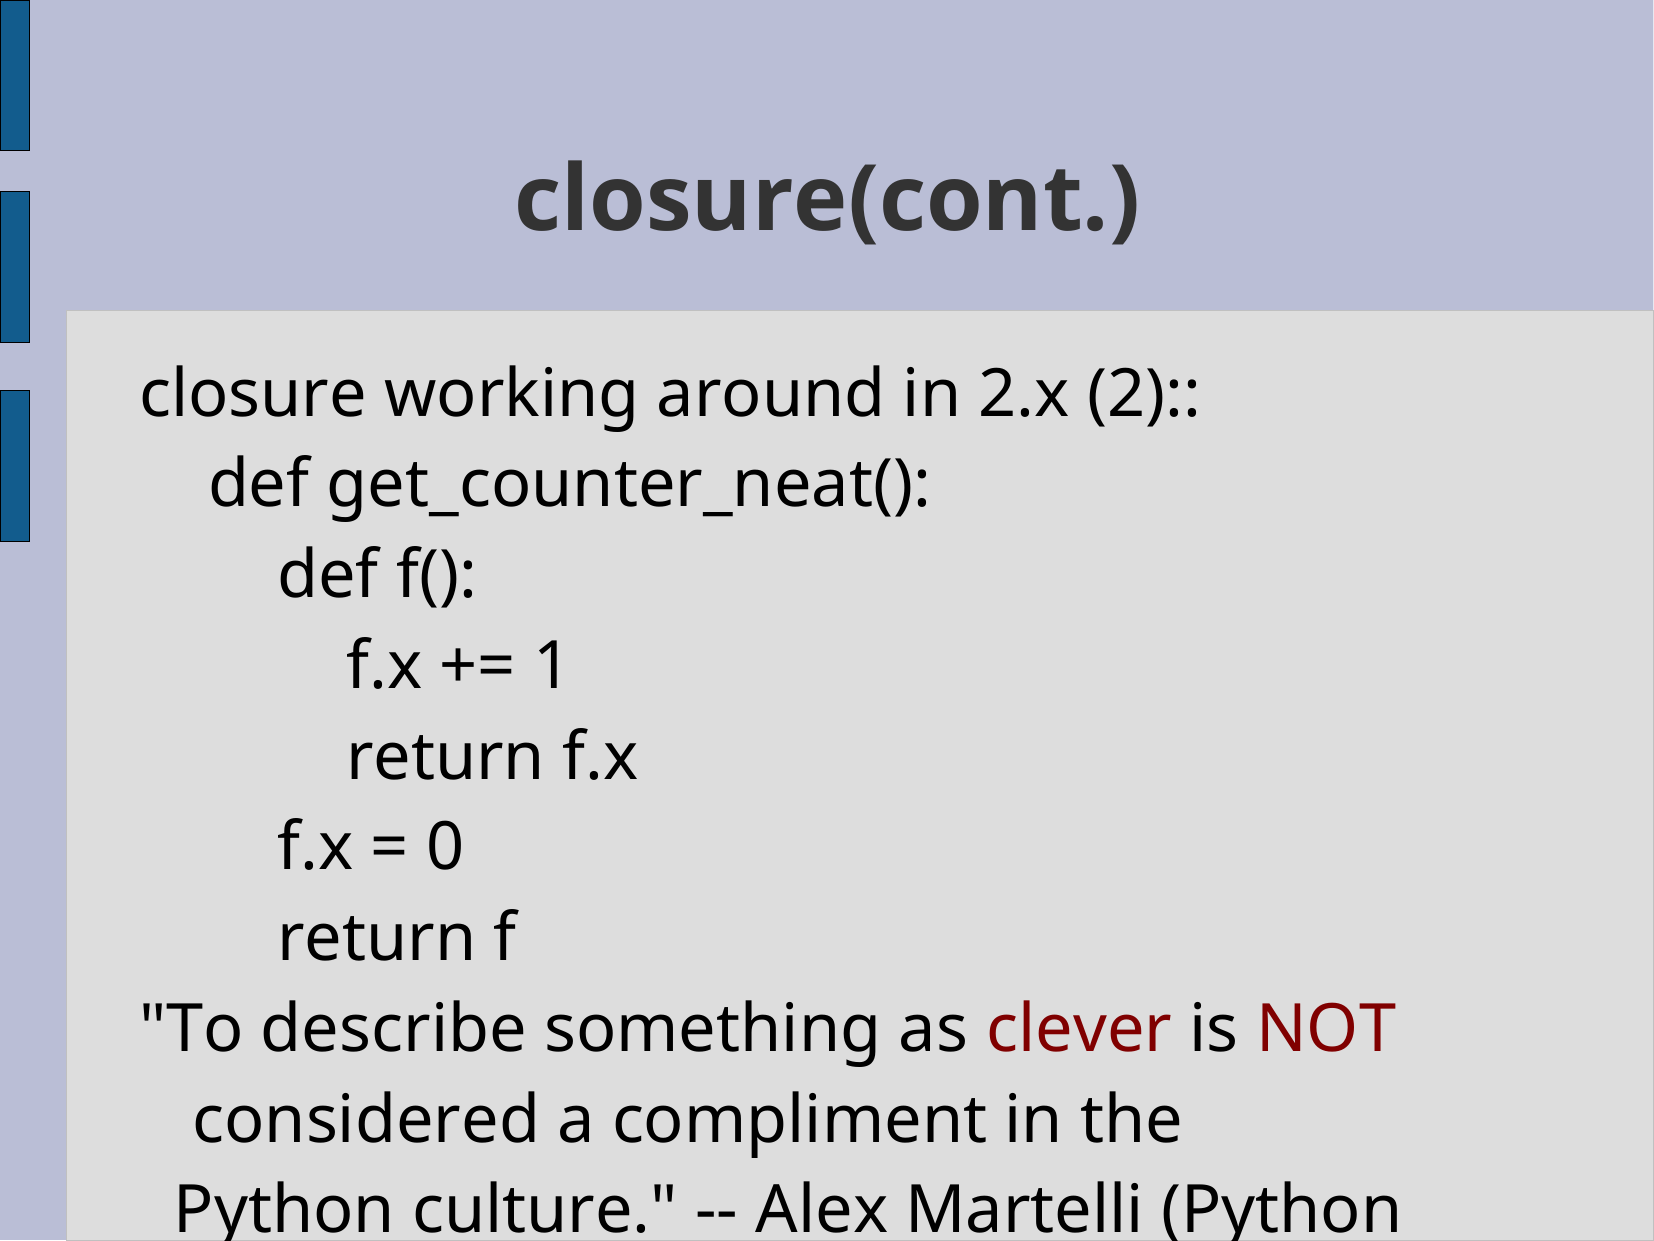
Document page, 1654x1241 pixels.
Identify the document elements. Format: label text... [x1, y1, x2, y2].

list closure working around in 2.x (2):: def get_counter_neat(): def f(): f.x += 1 return f.x f.x = 0 return f "To describe something as clever is NOT considered a compliment in the Python culture." -- Alex Martelli (Python Cookbook 2nd.) [121, 344, 1534, 1226]
title closure(cont.) [121, 98, 1534, 291]
